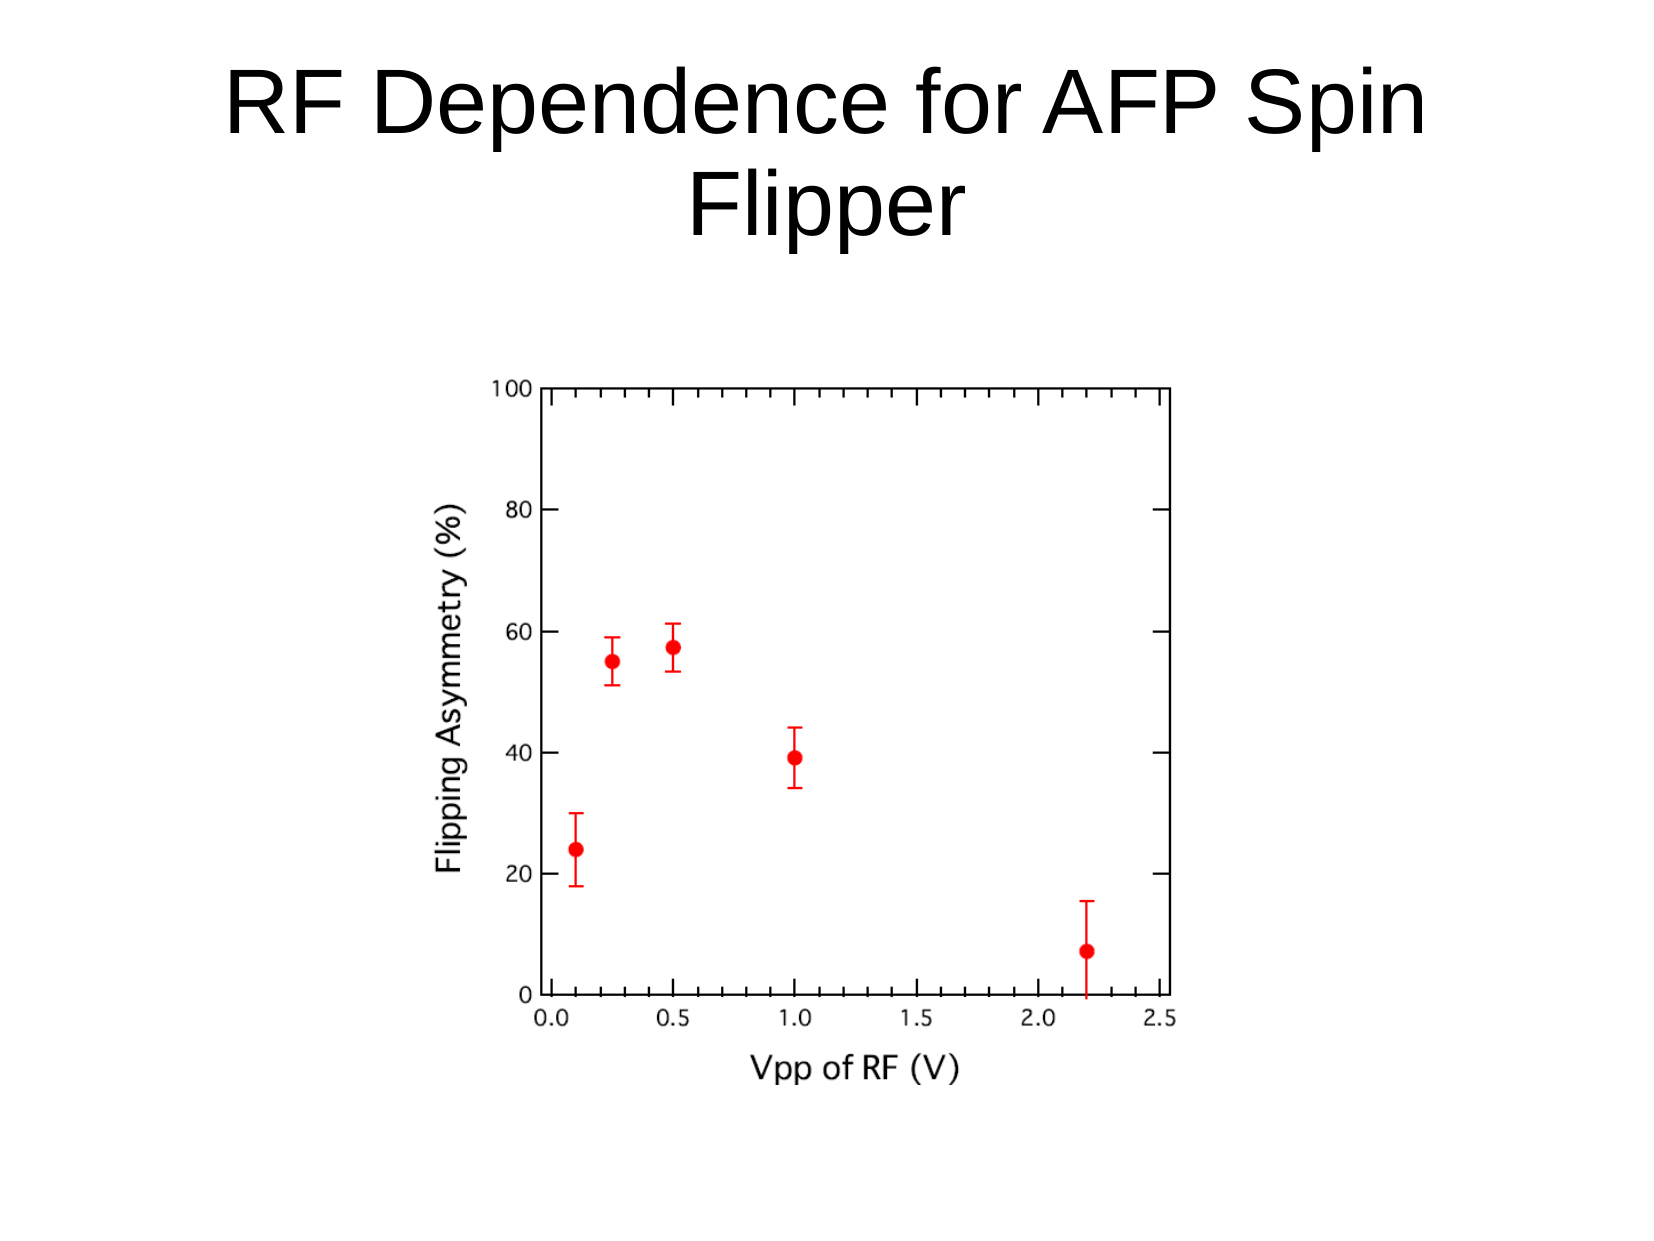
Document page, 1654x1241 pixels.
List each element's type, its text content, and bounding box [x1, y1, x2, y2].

title RF Dependence for AFP Spin Flipper [82, 29, 1571, 277]
picture [428, 312, 1225, 1085]
